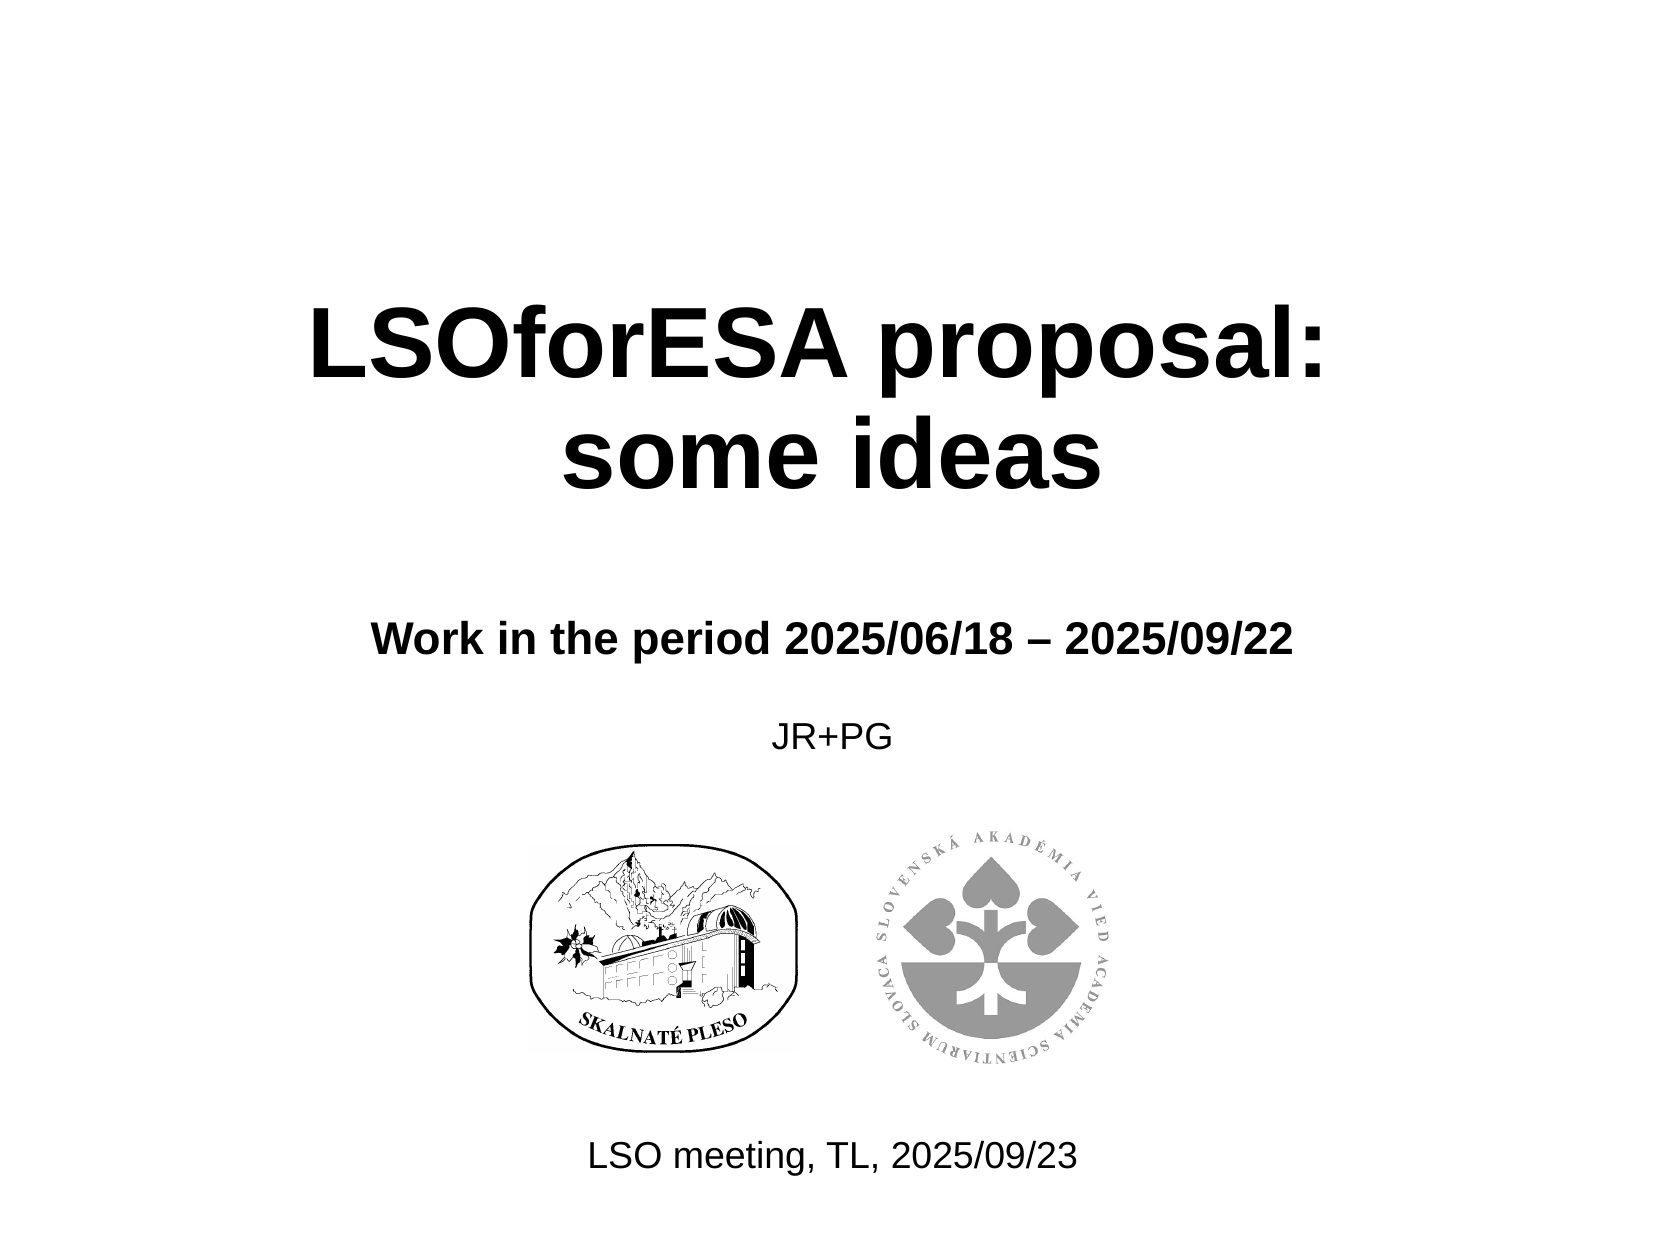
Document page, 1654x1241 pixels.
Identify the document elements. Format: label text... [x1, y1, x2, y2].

subtitle LSOforESA proposal: some ideas Work in the period 2025/06/18 – 2025/09/22 JR+PG LSO meeting, TL, 2025/09/23 [88, 165, 1577, 1187]
picture [860, 813, 1124, 1081]
picture [528, 843, 799, 1054]
